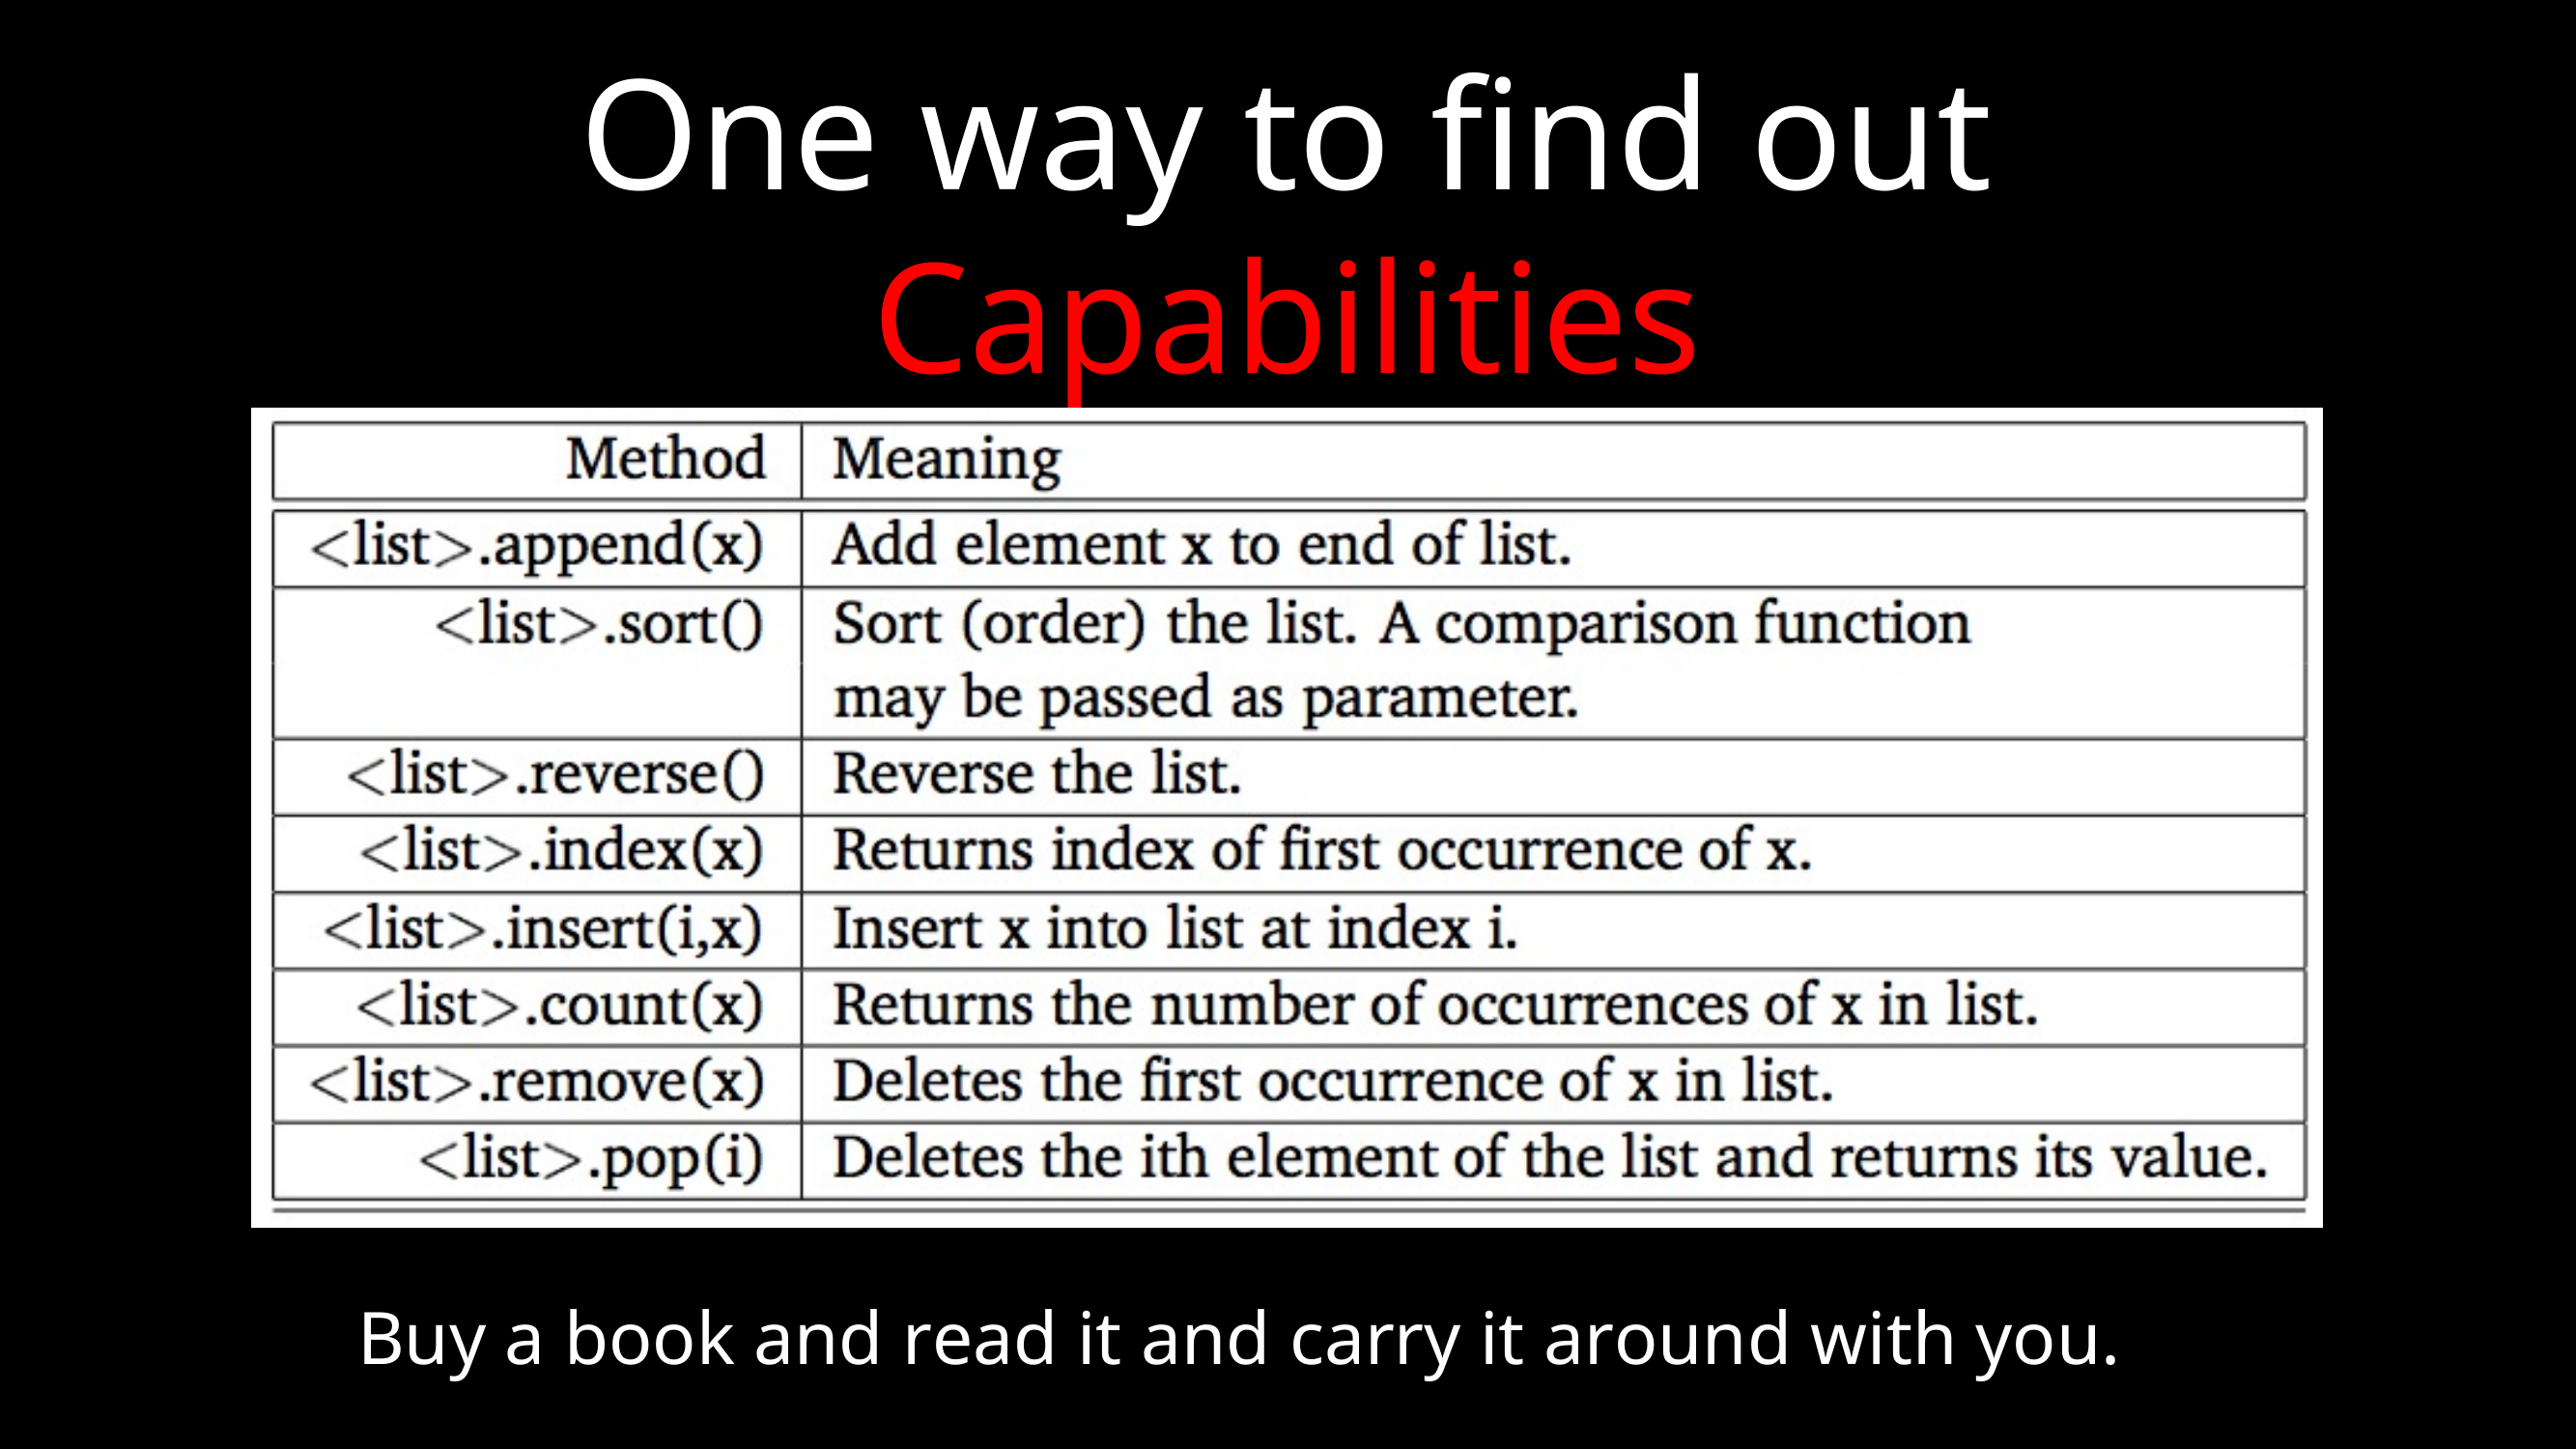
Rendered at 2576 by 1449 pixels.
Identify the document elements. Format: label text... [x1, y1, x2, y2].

picture [251, 408, 2323, 1228]
text_box Buy a book and read it and carry it around with you. [357, 1292, 2123, 1379]
title One way to find out Capabilities [183, 38, 2392, 403]
